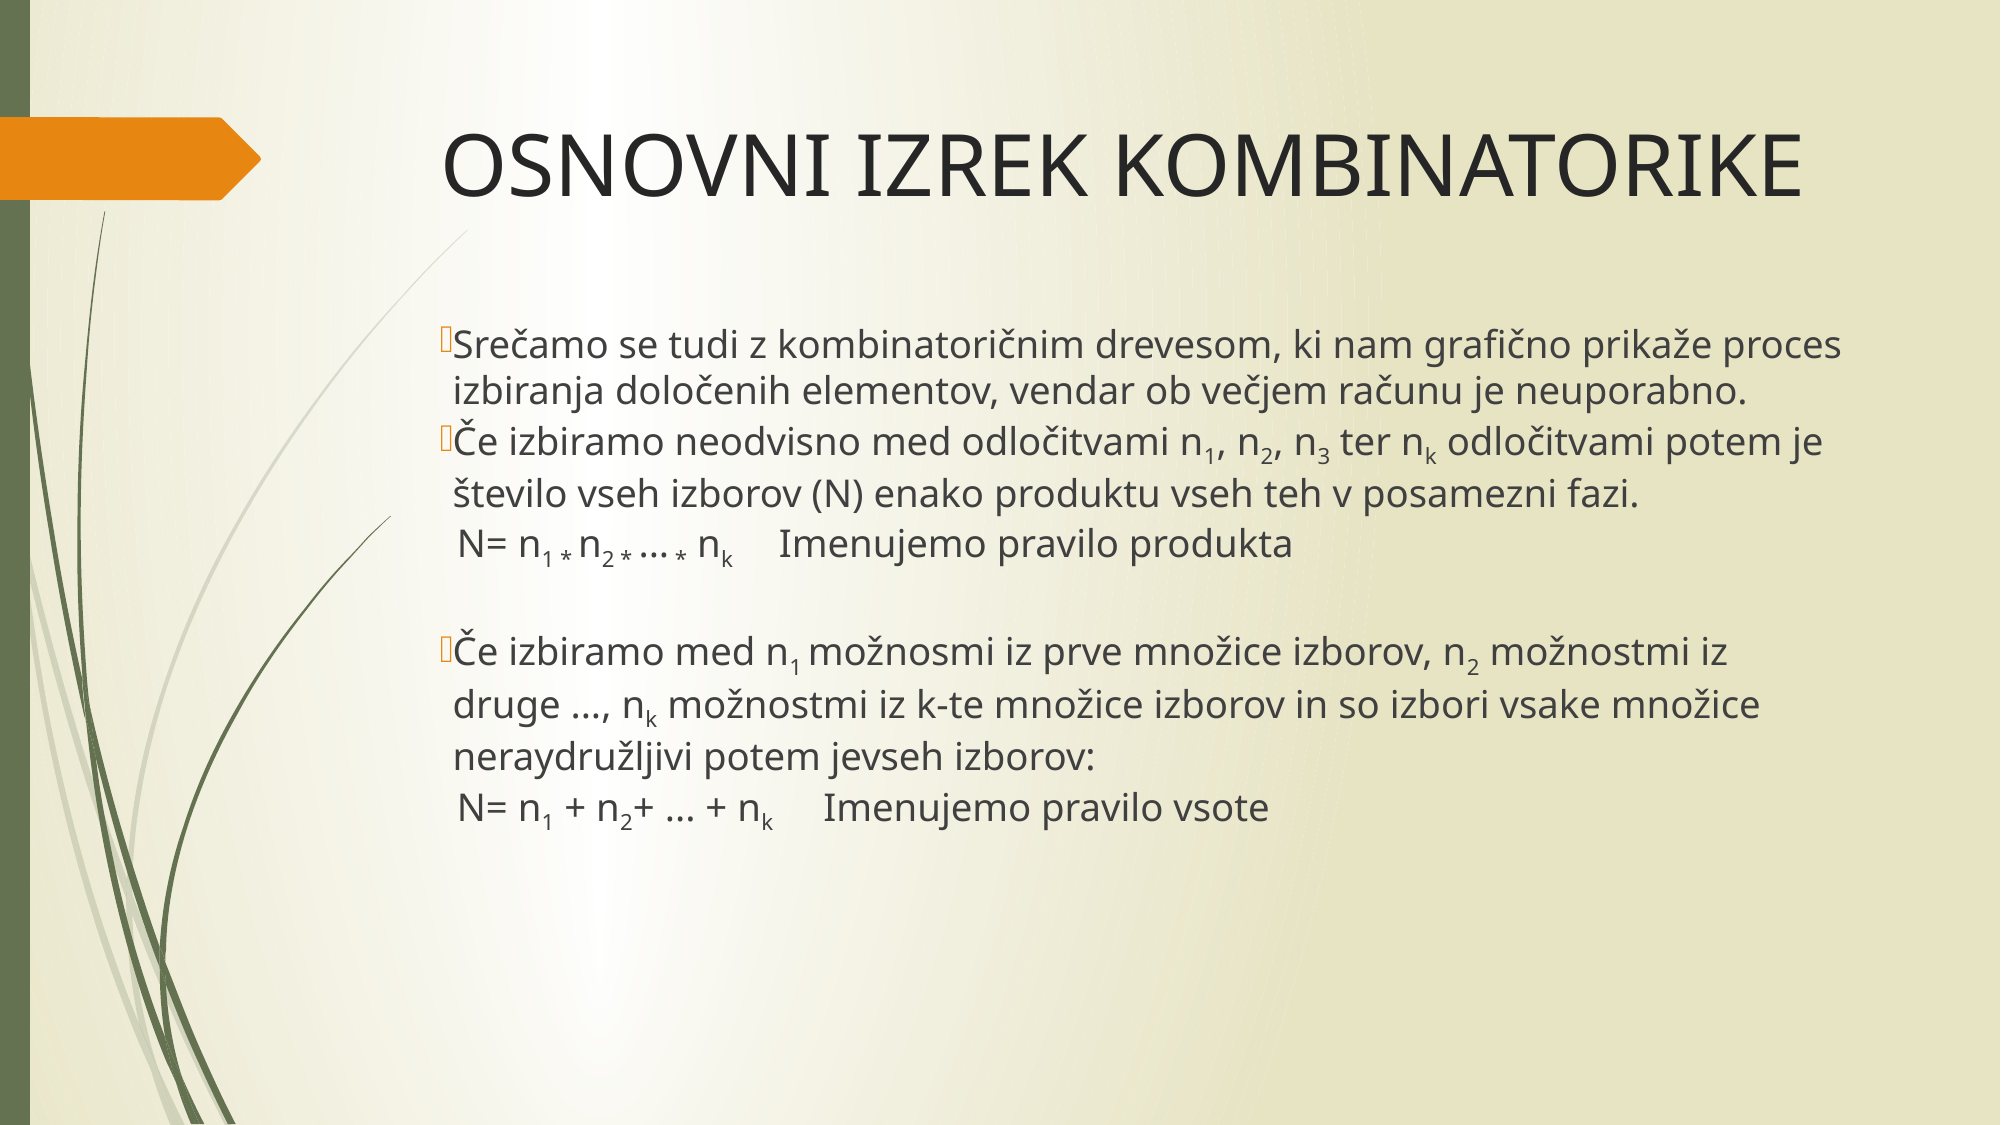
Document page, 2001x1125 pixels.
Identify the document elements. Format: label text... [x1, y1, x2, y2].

title OSNOVNI IZREK KOMBINATORIKE [425, 102, 1888, 312]
list Srečamo se tudi z kombinatoričnim drevesom, ki nam grafično prikaže proces izbiranja določenih elementov, vendar ob večjem računu je neuporabno. Če izbiramo neodvisno med odločitvami n1, n2, n3 ter nk odločitvami potem je število vseh izborov (N) enako produktu vseh teh v posamezni fazi. N= n1 * n2 * ... * nk Imenujemo pravilo produkta Če izbiramo med n1 možnosmi iz prve množice izborov, n2 možnostmi iz druge ..., nk možnostmi iz k-te množice izborov in so izbori vsake množice neraydružljivi potem jevseh izborov: N= n1 + n2+ ... + nk Imenujemo pravilo vsote [424, 312, 1888, 970]
